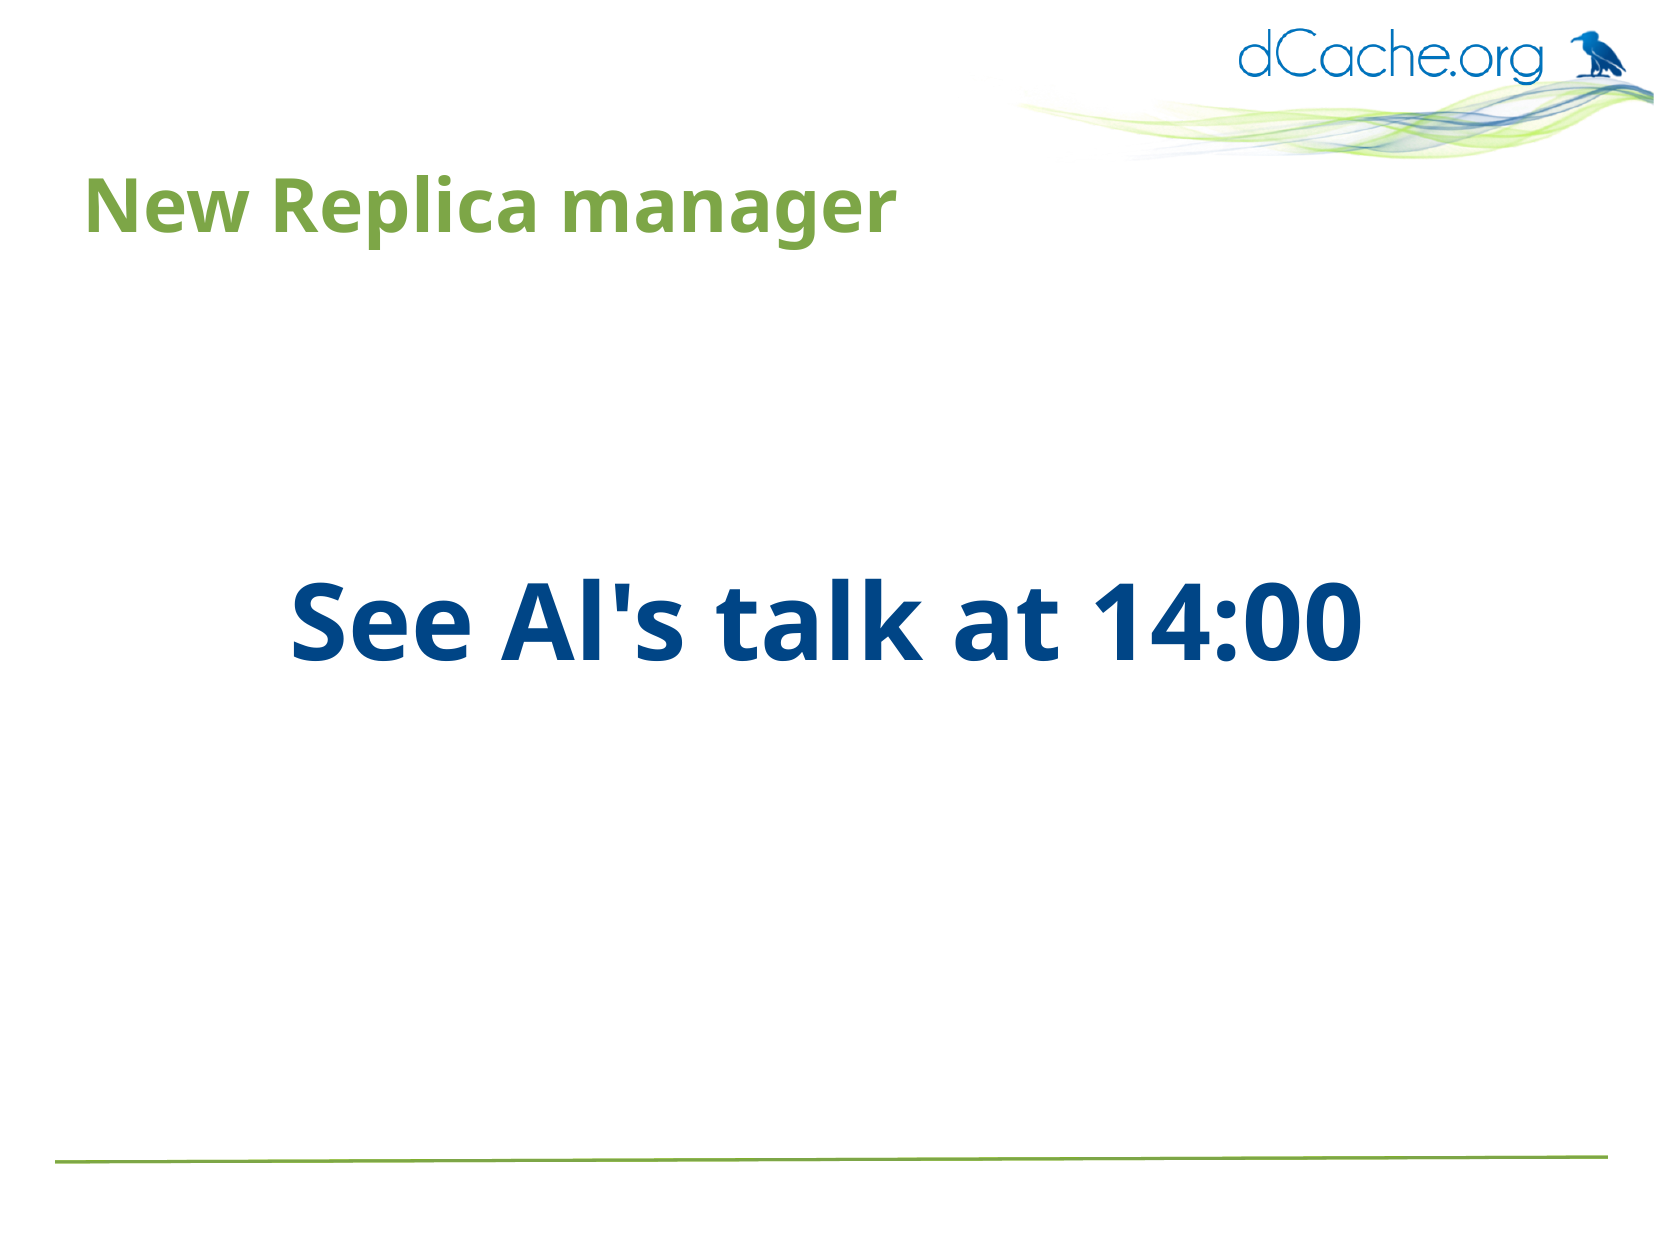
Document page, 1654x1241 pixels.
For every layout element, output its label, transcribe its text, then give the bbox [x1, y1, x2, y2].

list See Al's talk at 14:00 [82, 546, 1571, 694]
picture [956, 16, 1654, 169]
title New Replica manager [82, 155, 1605, 252]
